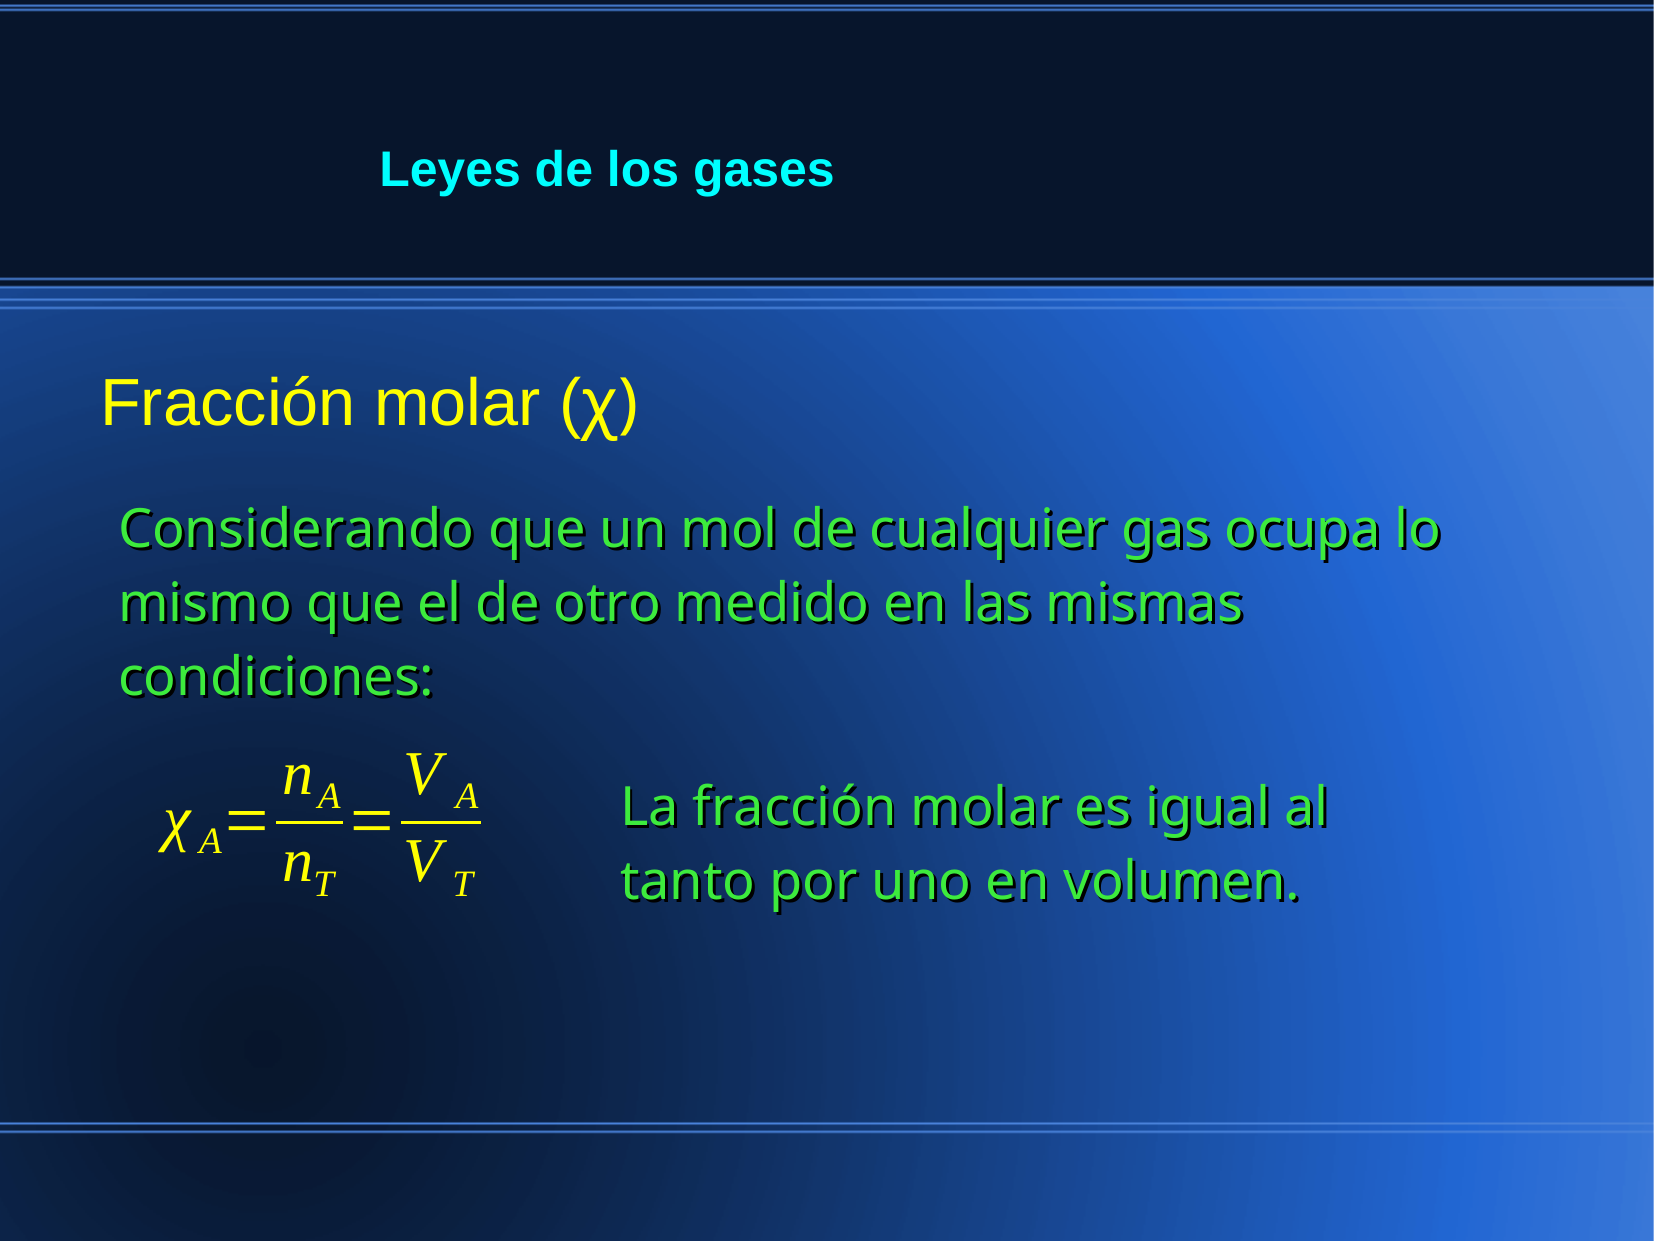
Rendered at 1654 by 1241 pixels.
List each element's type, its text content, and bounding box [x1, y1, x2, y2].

text_box La fracción molar es igual al tanto por uno en volumen. [620, 767, 1447, 914]
picture [0, 0, 1654, 1241]
title Leyes de los gases [32, 118, 1182, 220]
chart [147, 738, 491, 906]
text_box Considerando que un mol de cualquier gas ocupa lo mismo que el de otro medido en las mismas condiciones: [118, 489, 1565, 680]
list Fracción molar (χ) [29, 354, 1565, 462]
